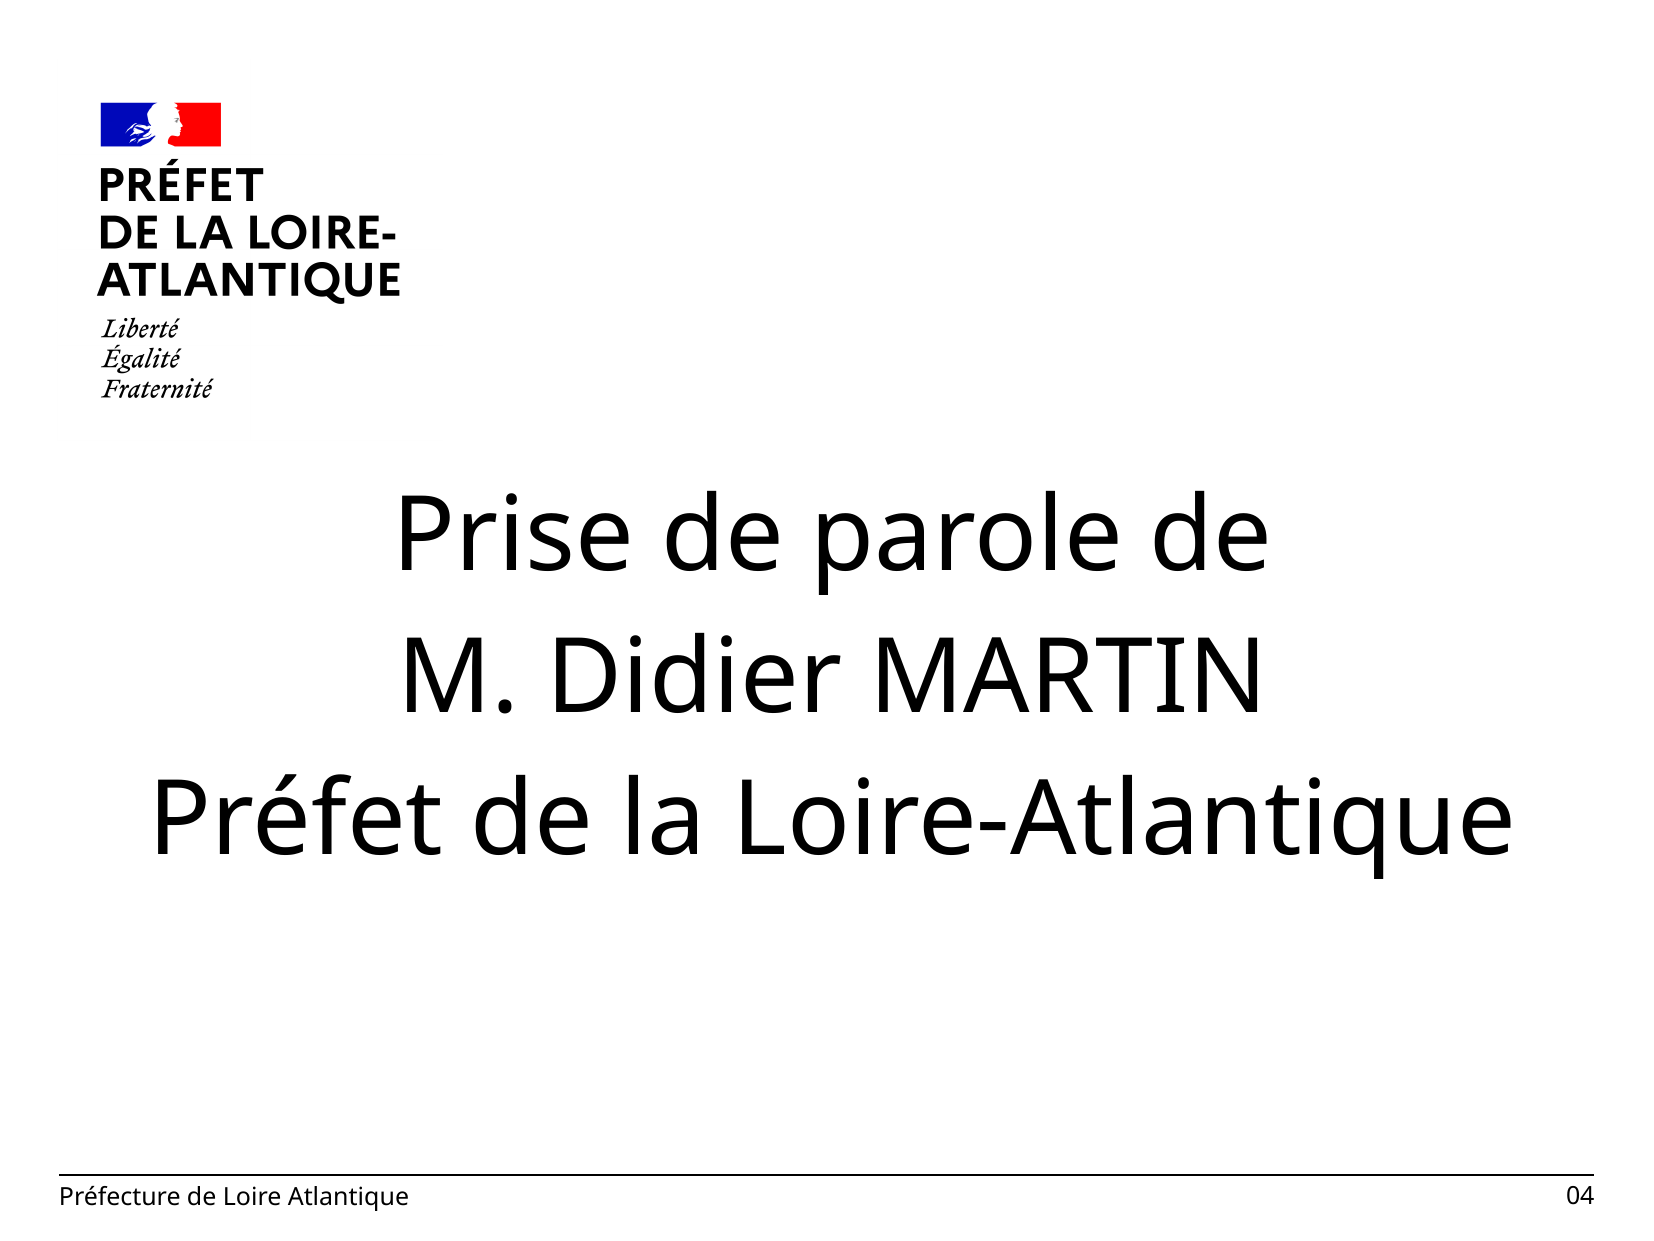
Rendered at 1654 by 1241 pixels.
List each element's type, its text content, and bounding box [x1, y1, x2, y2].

text_box 04 [1535, 1179, 1595, 1211]
picture [57, 59, 443, 441]
text_box Préfecture de Loire Atlantique [59, 1180, 473, 1211]
title Prise de parole de M. Didier MARTIN Préfet de la Loire-Atlantique [88, 466, 1577, 878]
